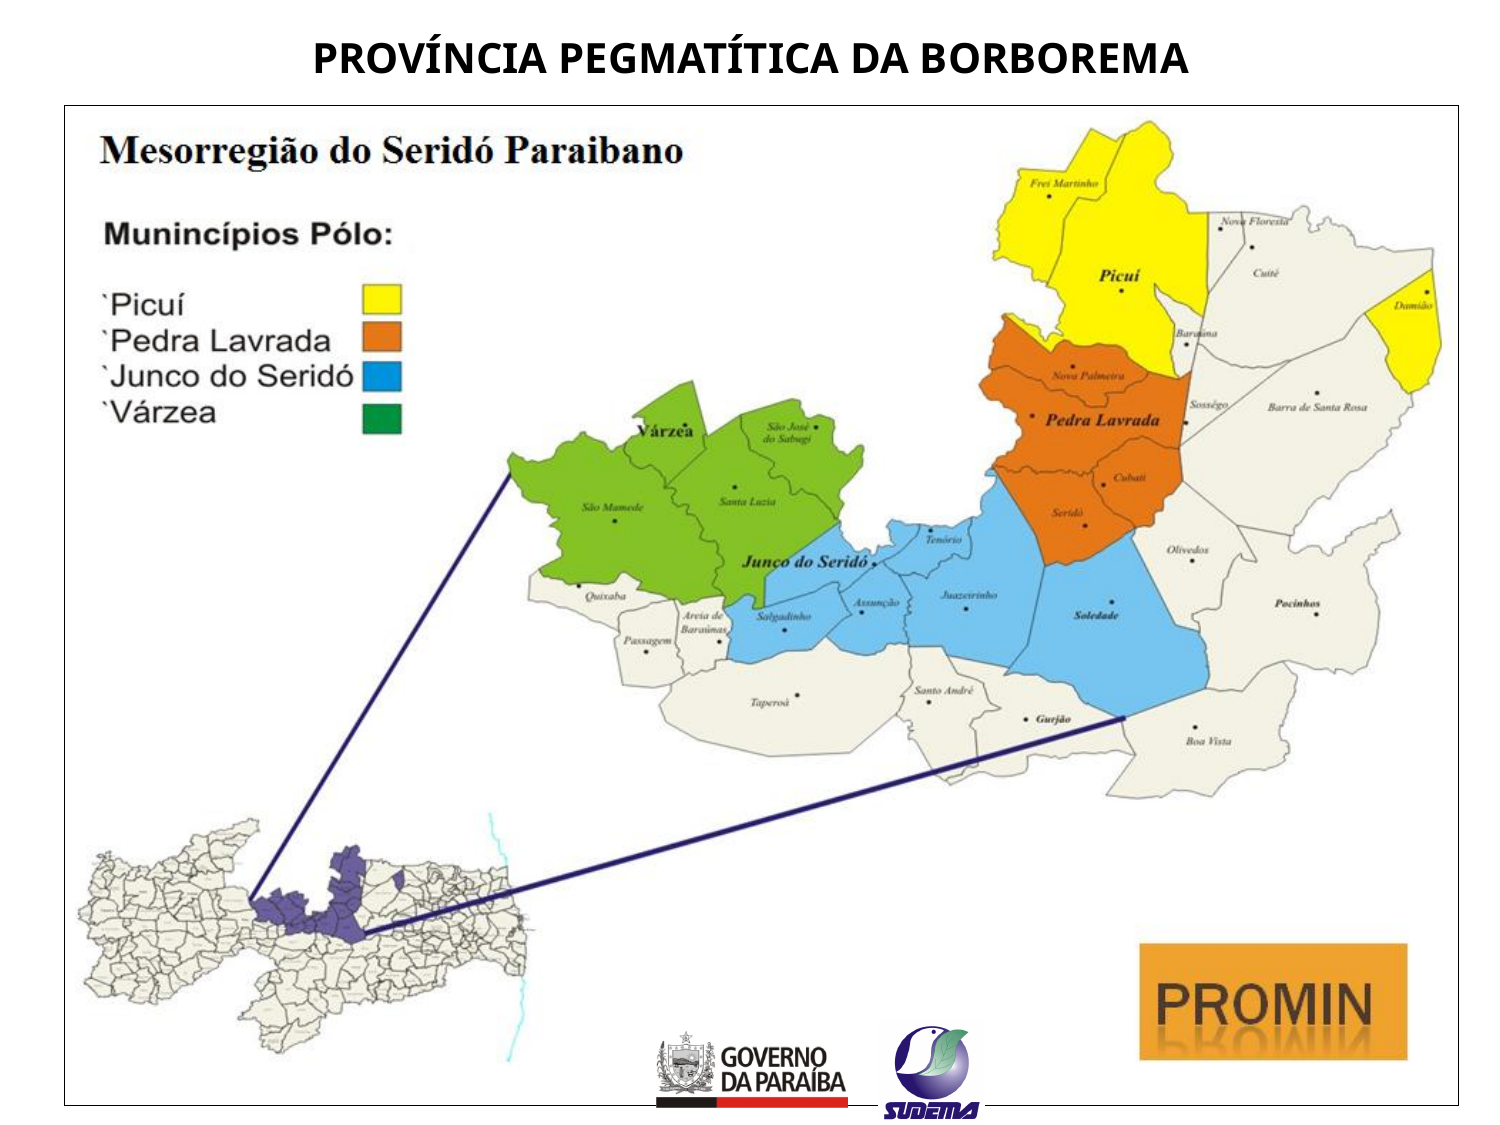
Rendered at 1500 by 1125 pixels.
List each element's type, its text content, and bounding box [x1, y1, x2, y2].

title PROVÍNCIA PEGMATÍTICA DA BORBOREMA [94, 31, 1407, 83]
picture [64, 105, 1459, 1125]
